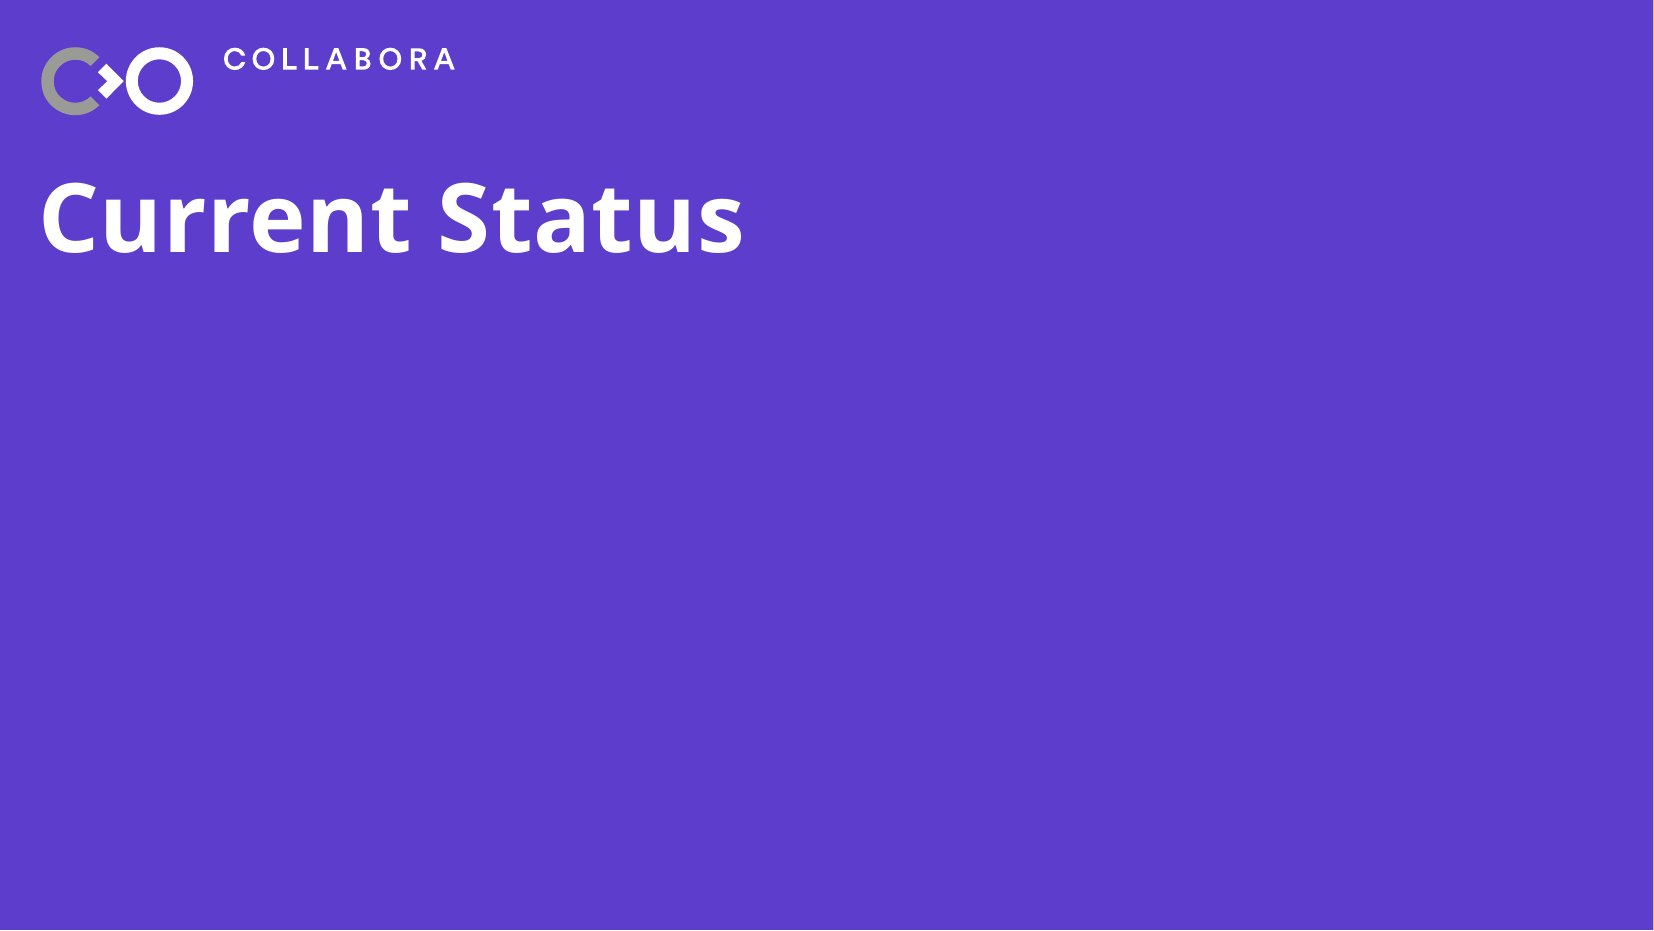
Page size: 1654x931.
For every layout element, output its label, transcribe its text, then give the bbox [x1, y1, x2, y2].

title Current Status [38, 156, 1614, 213]
